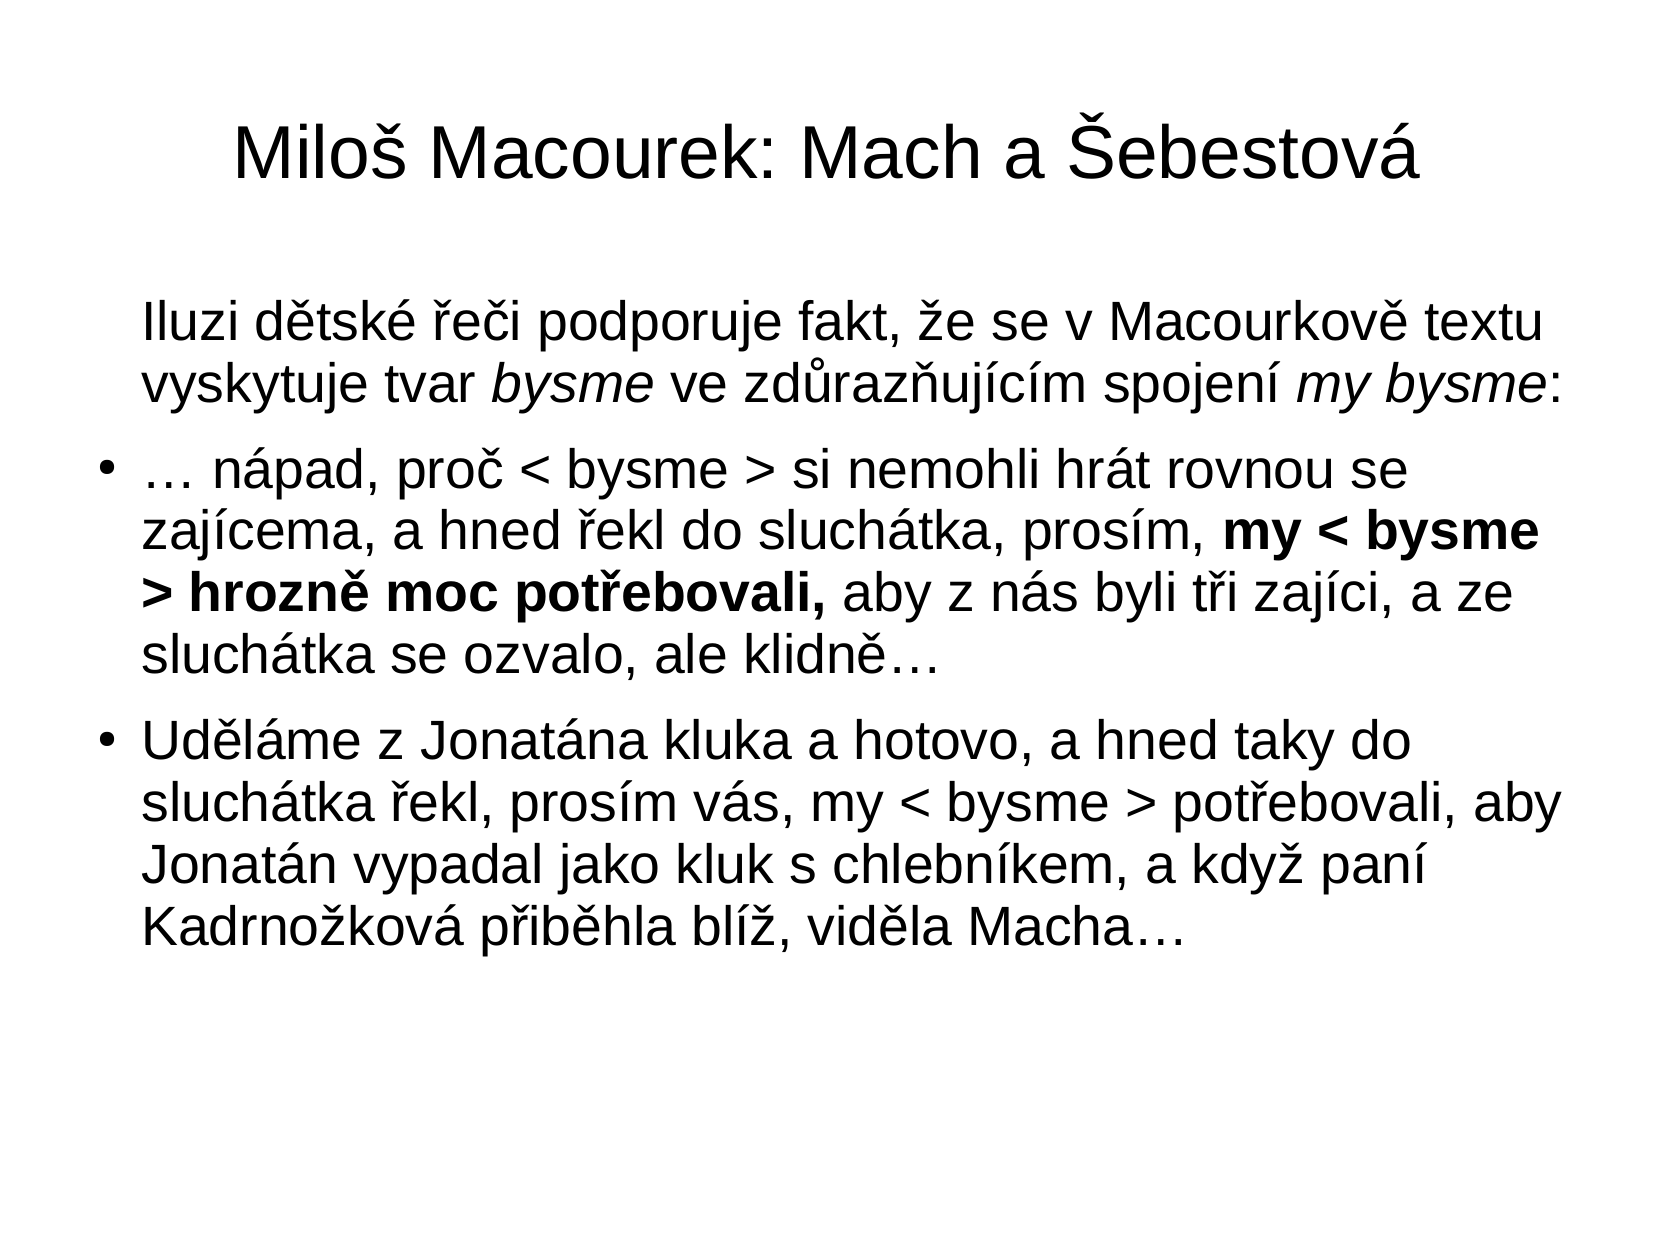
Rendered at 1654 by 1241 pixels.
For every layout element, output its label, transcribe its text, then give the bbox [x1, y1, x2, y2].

list Iluzi dětské řeči podporuje fakt, že se v Macourkově textu vyskytuje tvar bysme ve zdůrazňujícím spojení my bysme: … nápad, proč < bysme > si nemohli hrát rovnou se zajícema, a hned řekl do sluchátka, prosím, my < bysme > hrozně moc potřebovali, aby z nás byli tři zajíci, a ze sluchátka se ozvalo, ale klidně… Uděláme z Jonatána kluka a hotovo, a hned taky do sluchátka řekl, prosím vás, my < bysme > potřebovali, aby Jonatán vypadal jako kluk s chlebníkem, a když paní Kadrnožková přiběhla blíž, viděla Macha… [82, 290, 1571, 1010]
title Miloš Macourek: Mach a Šebestová [82, 49, 1571, 257]
